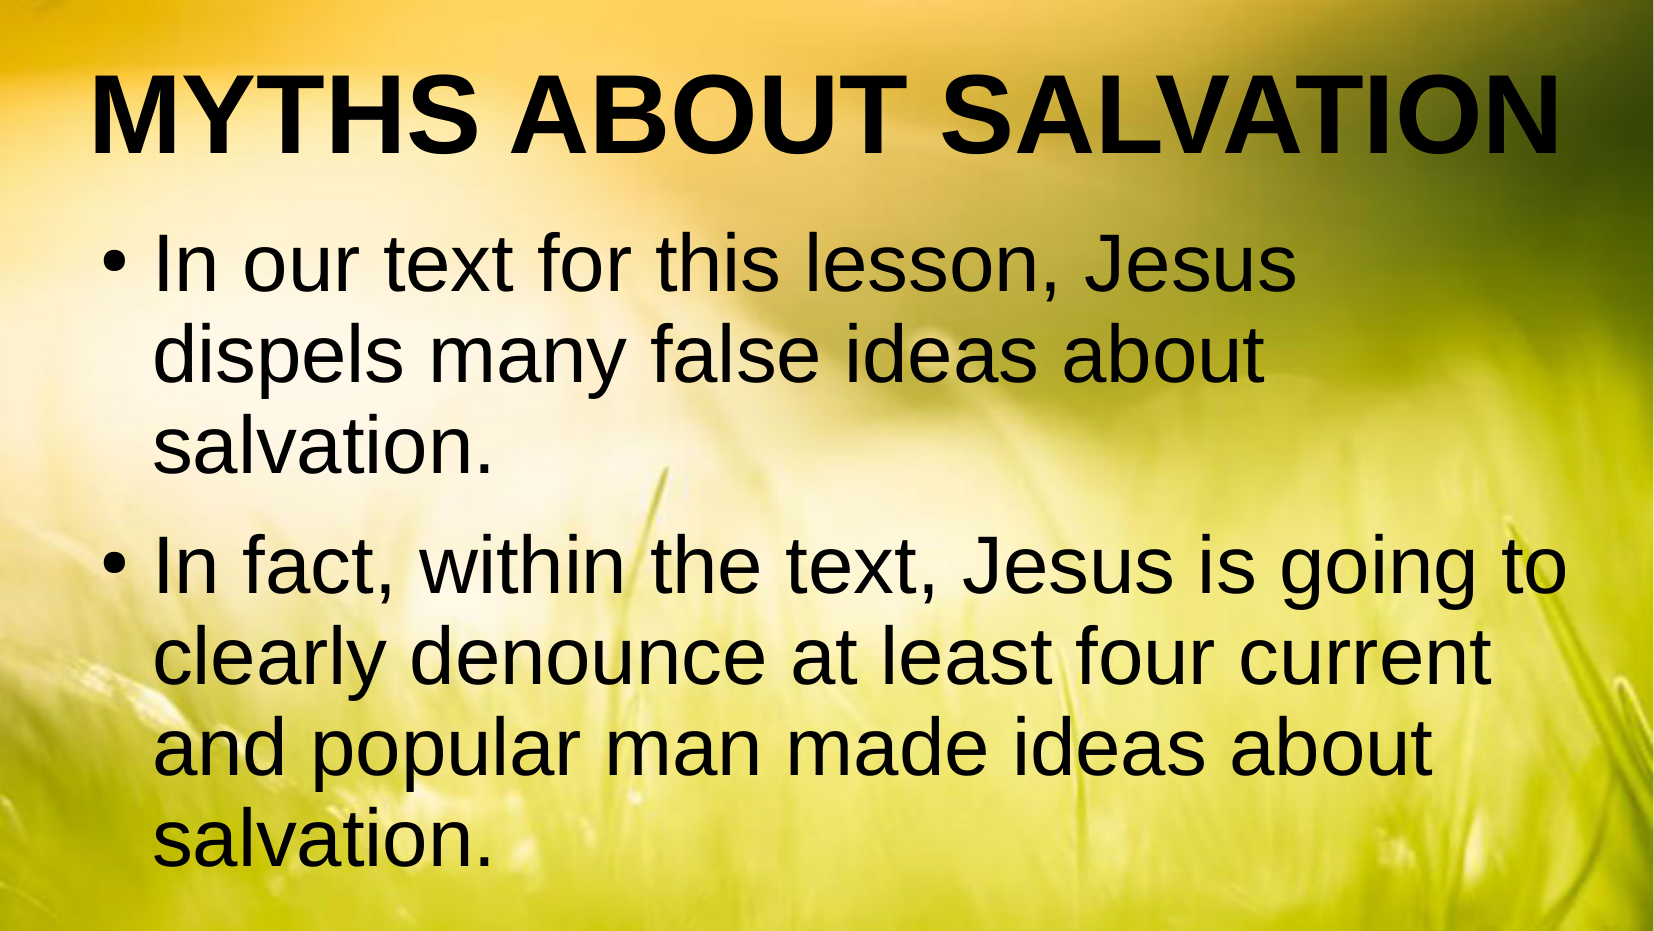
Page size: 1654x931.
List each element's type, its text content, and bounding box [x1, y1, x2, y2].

title MYTHS ABOUT SALVATION [82, 37, 1571, 193]
list In our text for this lesson, Jesus dispels many false ideas about salvation. In fact, within the text, Jesus is going to clearly denounce at least four current and popular man made ideas about salvation. [82, 217, 1571, 886]
picture [0, 0, 1654, 931]
